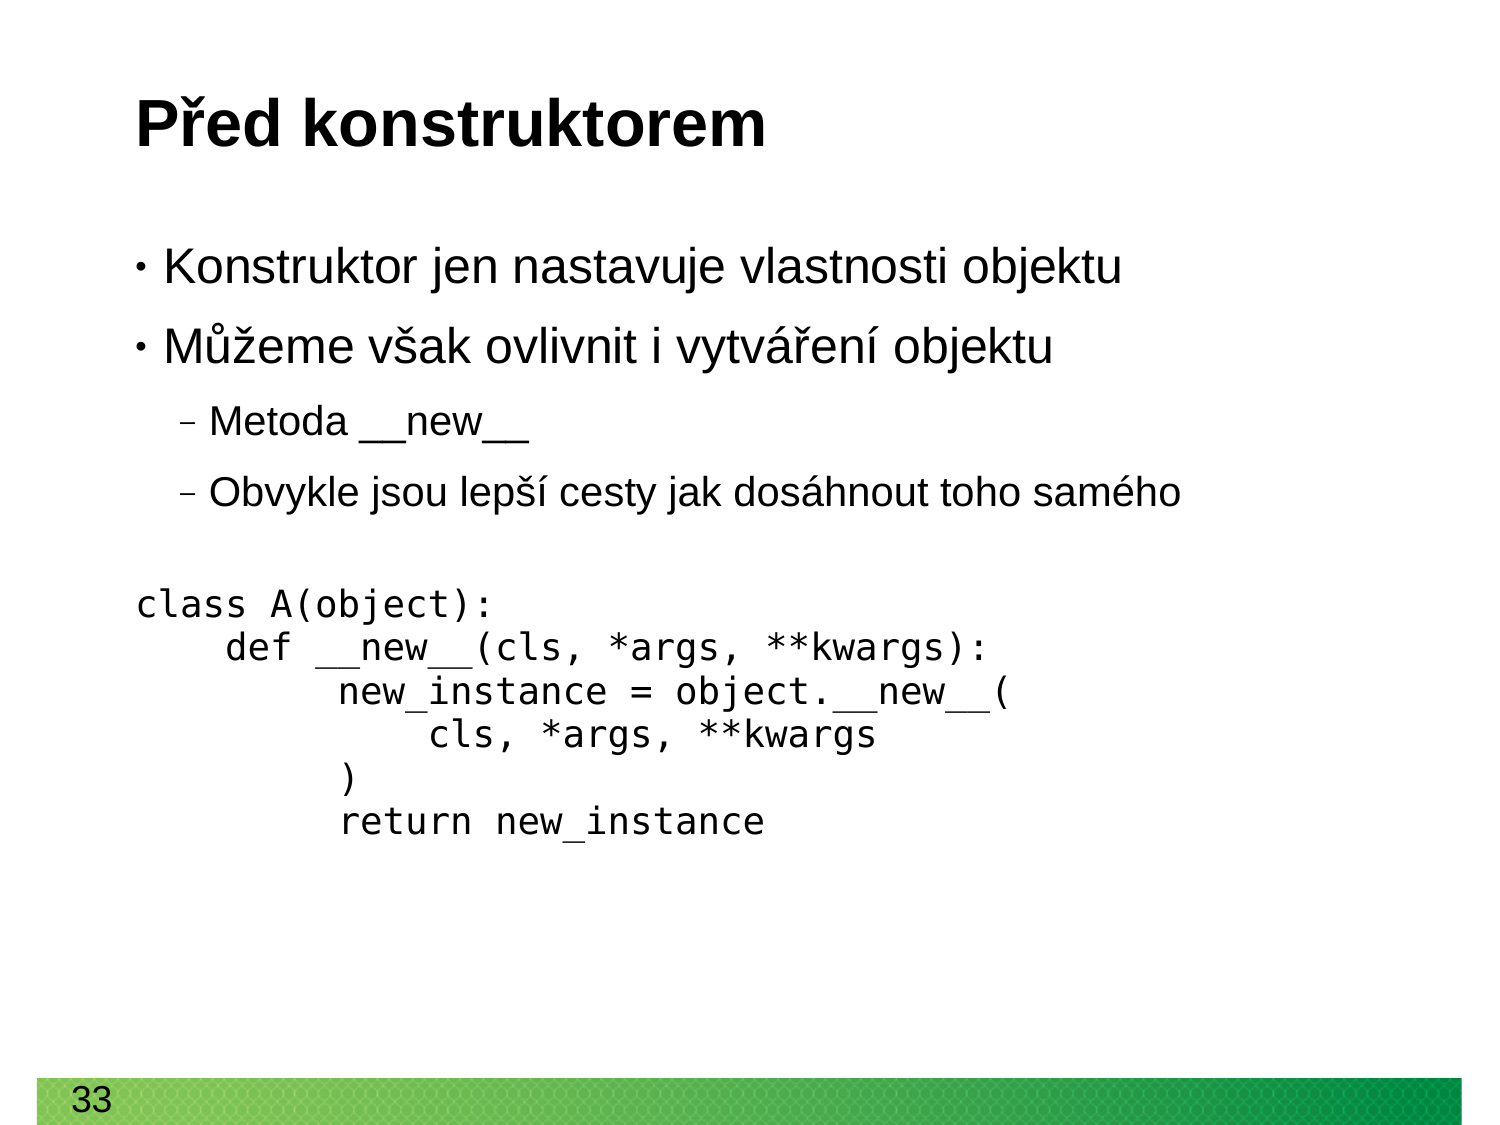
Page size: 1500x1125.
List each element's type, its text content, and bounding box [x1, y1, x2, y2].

title Před konstruktorem [135, 41, 1372, 204]
picture [36, 1078, 1462, 1125]
list Konstruktor jen nastavuje vlastnosti objektu Můžeme však ovlivnit i vytváření objektu Metoda __new__ Obvykle jsou lepší cesty jak dosáhnout toho samého class A(object): def __new__(cls, *args, **kwargs): new_instance = object.__new__( cls, *args, **kwargs ) return new_instance [135, 238, 1372, 892]
